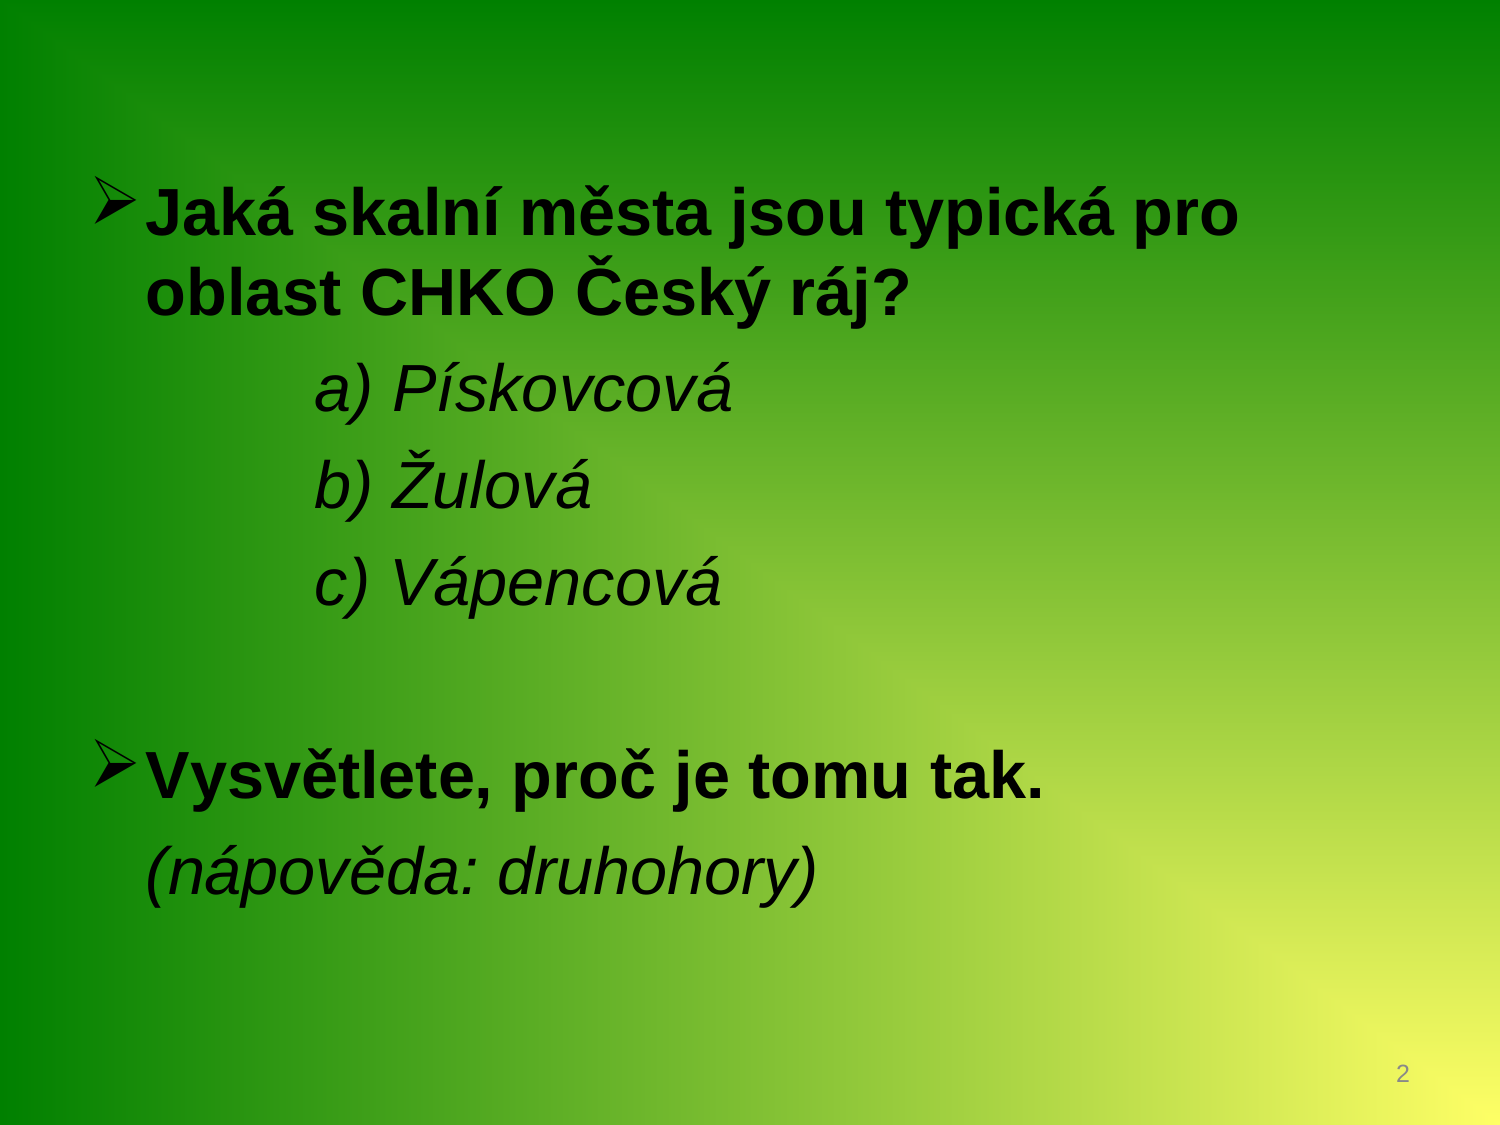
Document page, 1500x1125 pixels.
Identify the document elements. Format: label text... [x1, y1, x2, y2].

text_box Jaká skalní města jsou typická pro oblast CHKO Český ráj? Pískovcová Žulová Vápencová Vysvětlete, proč je tomu tak. (nápověda: druhohory) [74, 160, 1341, 1005]
picture [0, 0, 1500, 1125]
text_box <číslo> [1074, 1042, 1426, 1103]
